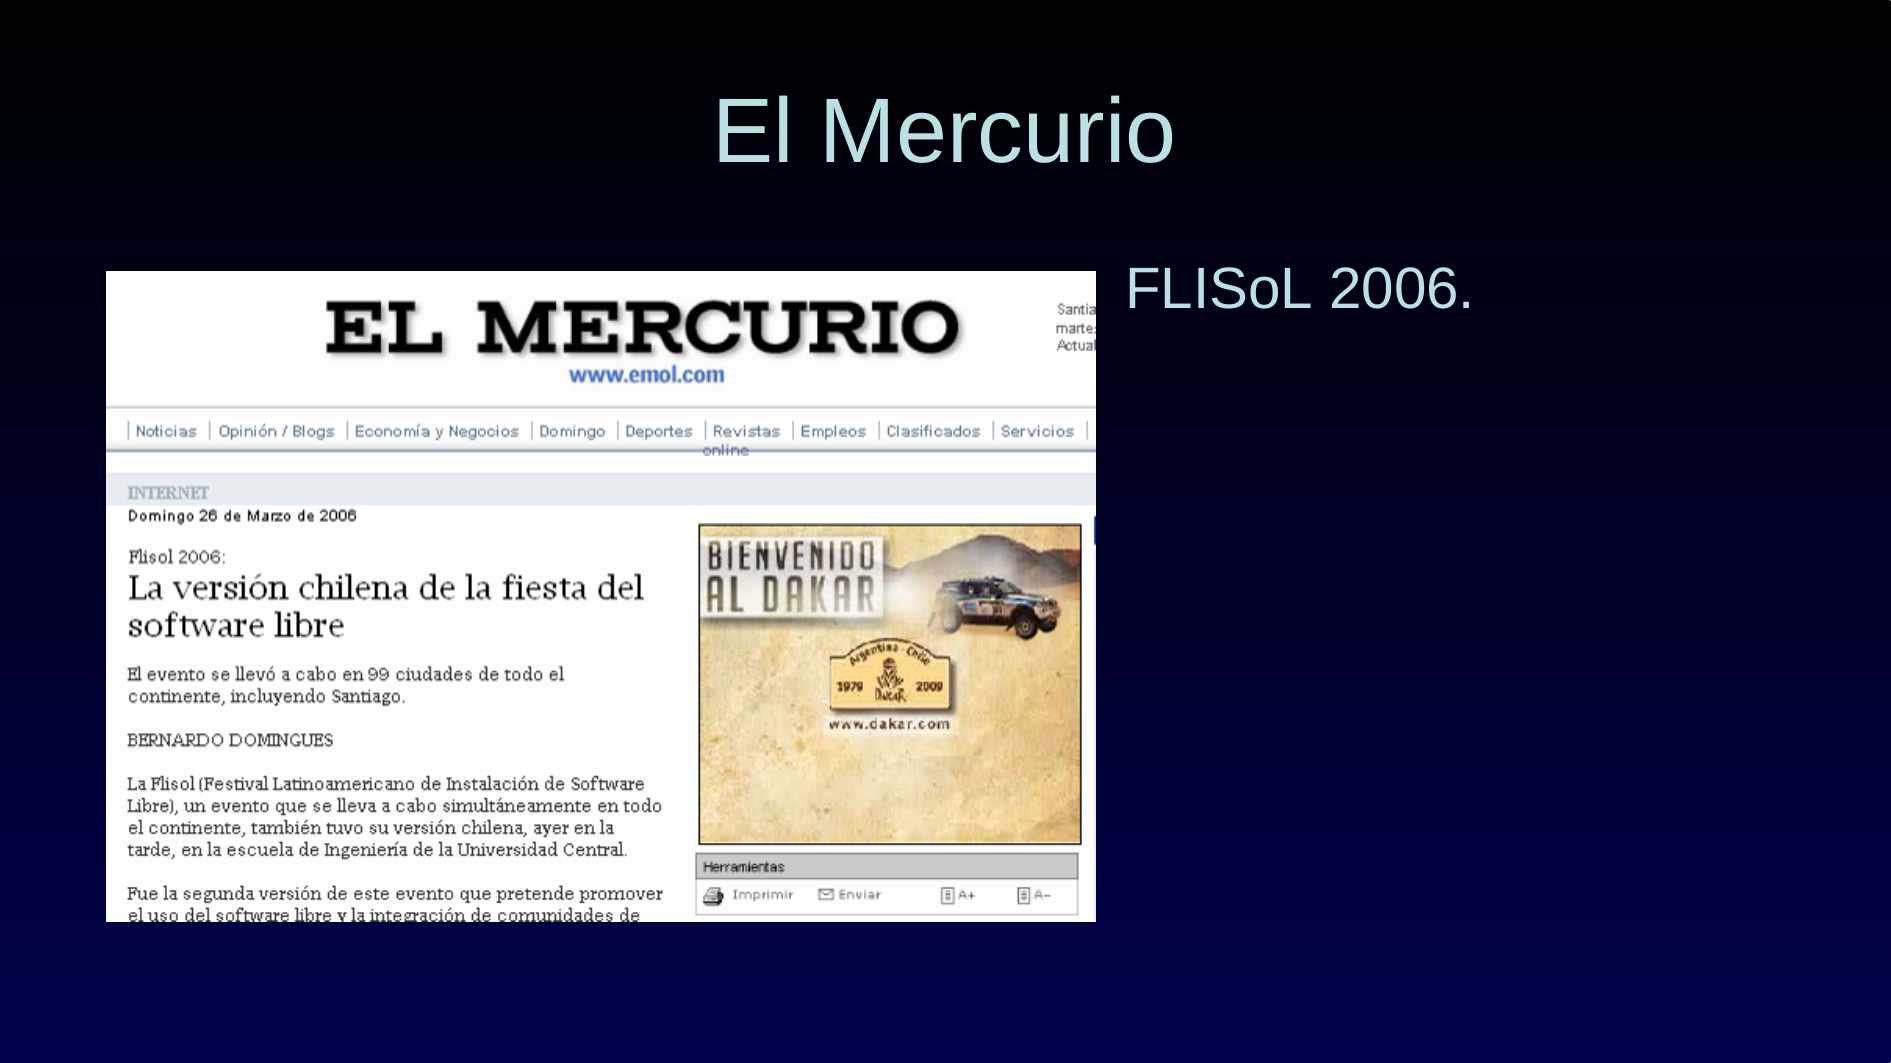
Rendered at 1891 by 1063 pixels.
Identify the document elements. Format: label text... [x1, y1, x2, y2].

title El Mercurio [94, 42, 1796, 220]
list FLISoL 2006. [1110, 247, 1796, 950]
picture [106, 271, 1096, 922]
